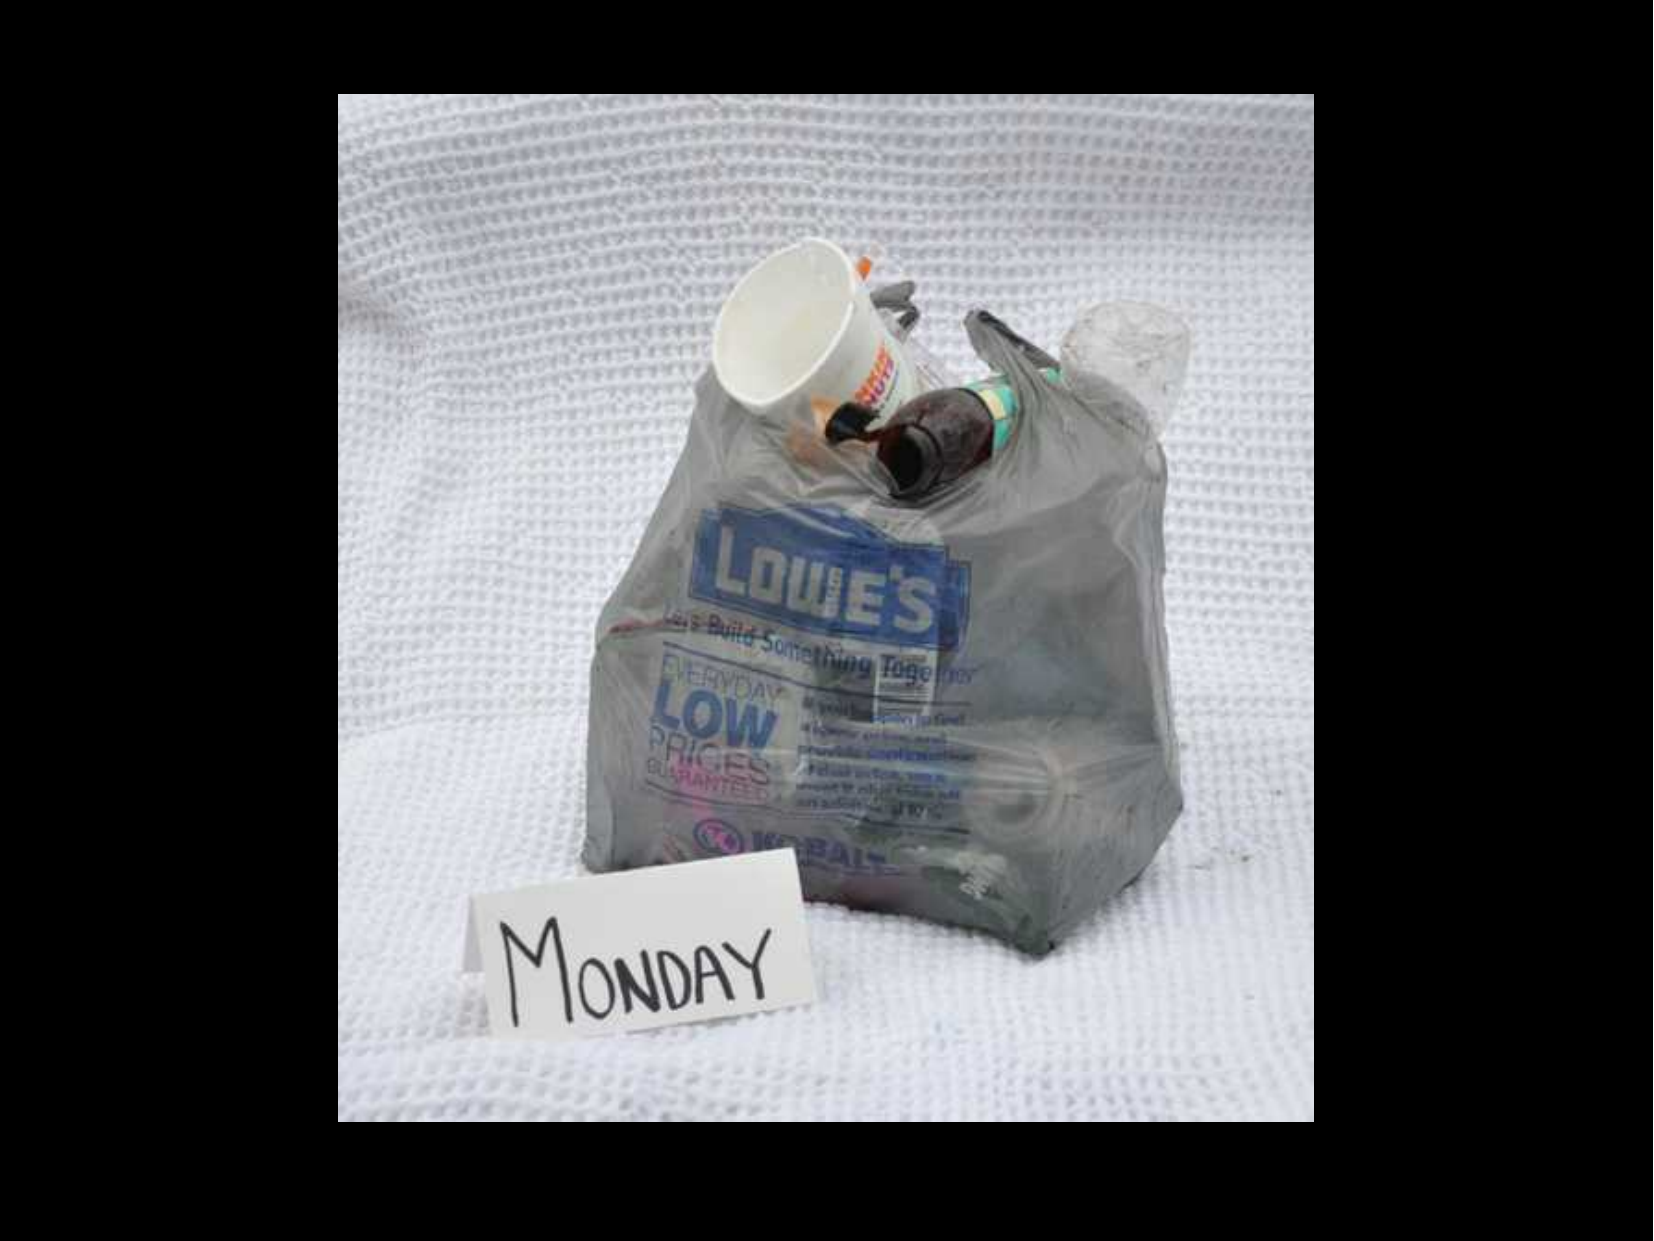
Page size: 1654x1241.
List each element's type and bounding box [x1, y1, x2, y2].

picture [338, 94, 1314, 1123]
